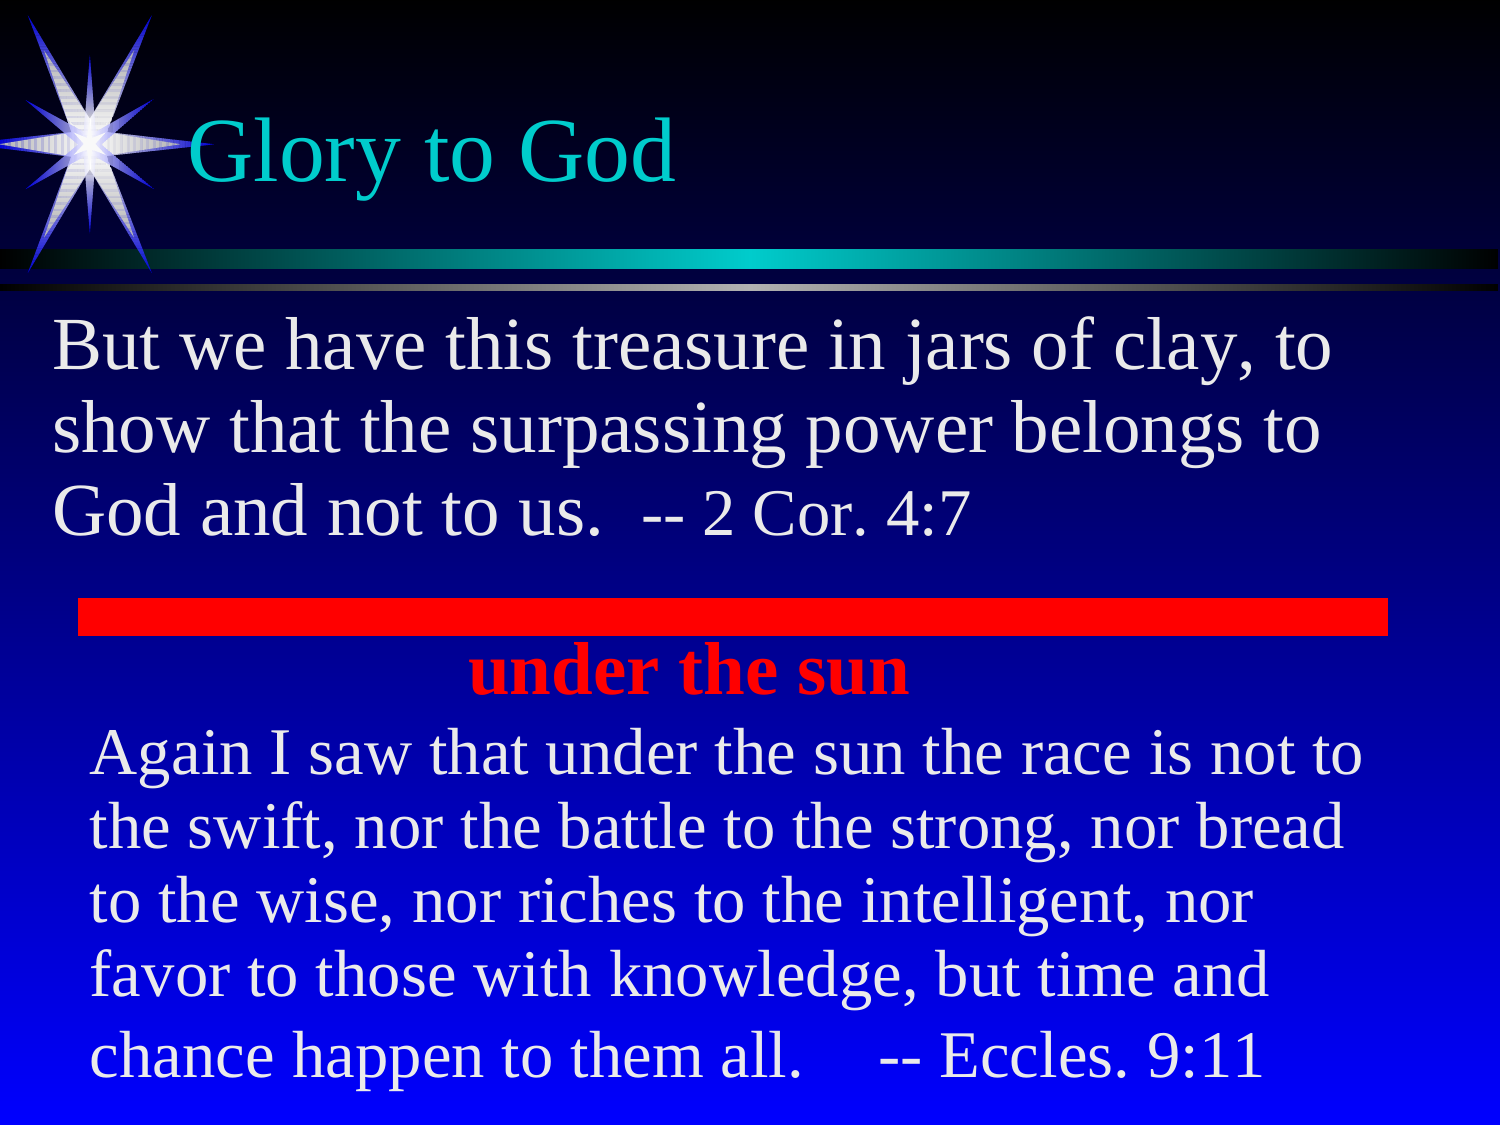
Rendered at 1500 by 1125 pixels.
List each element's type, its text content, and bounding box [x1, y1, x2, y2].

title Glory to God [187, 63, 1463, 237]
text_box Again I saw that under the sun the race is not to the swift, nor the battle to the strong, nor bread to the wise, nor riches to the intelligent, nor favor to those with knowledge, but time and chance happen to them all. -- Eccles. 9:11 [75, 707, 1388, 1102]
text_box But we have this treasure in jars of clay, to show that the surpassing power belongs to God and not to us. -- 2 Cor. 4:7 [37, 295, 1463, 560]
text_box [78, 598, 1388, 636]
text_box under the sun [453, 620, 941, 707]
